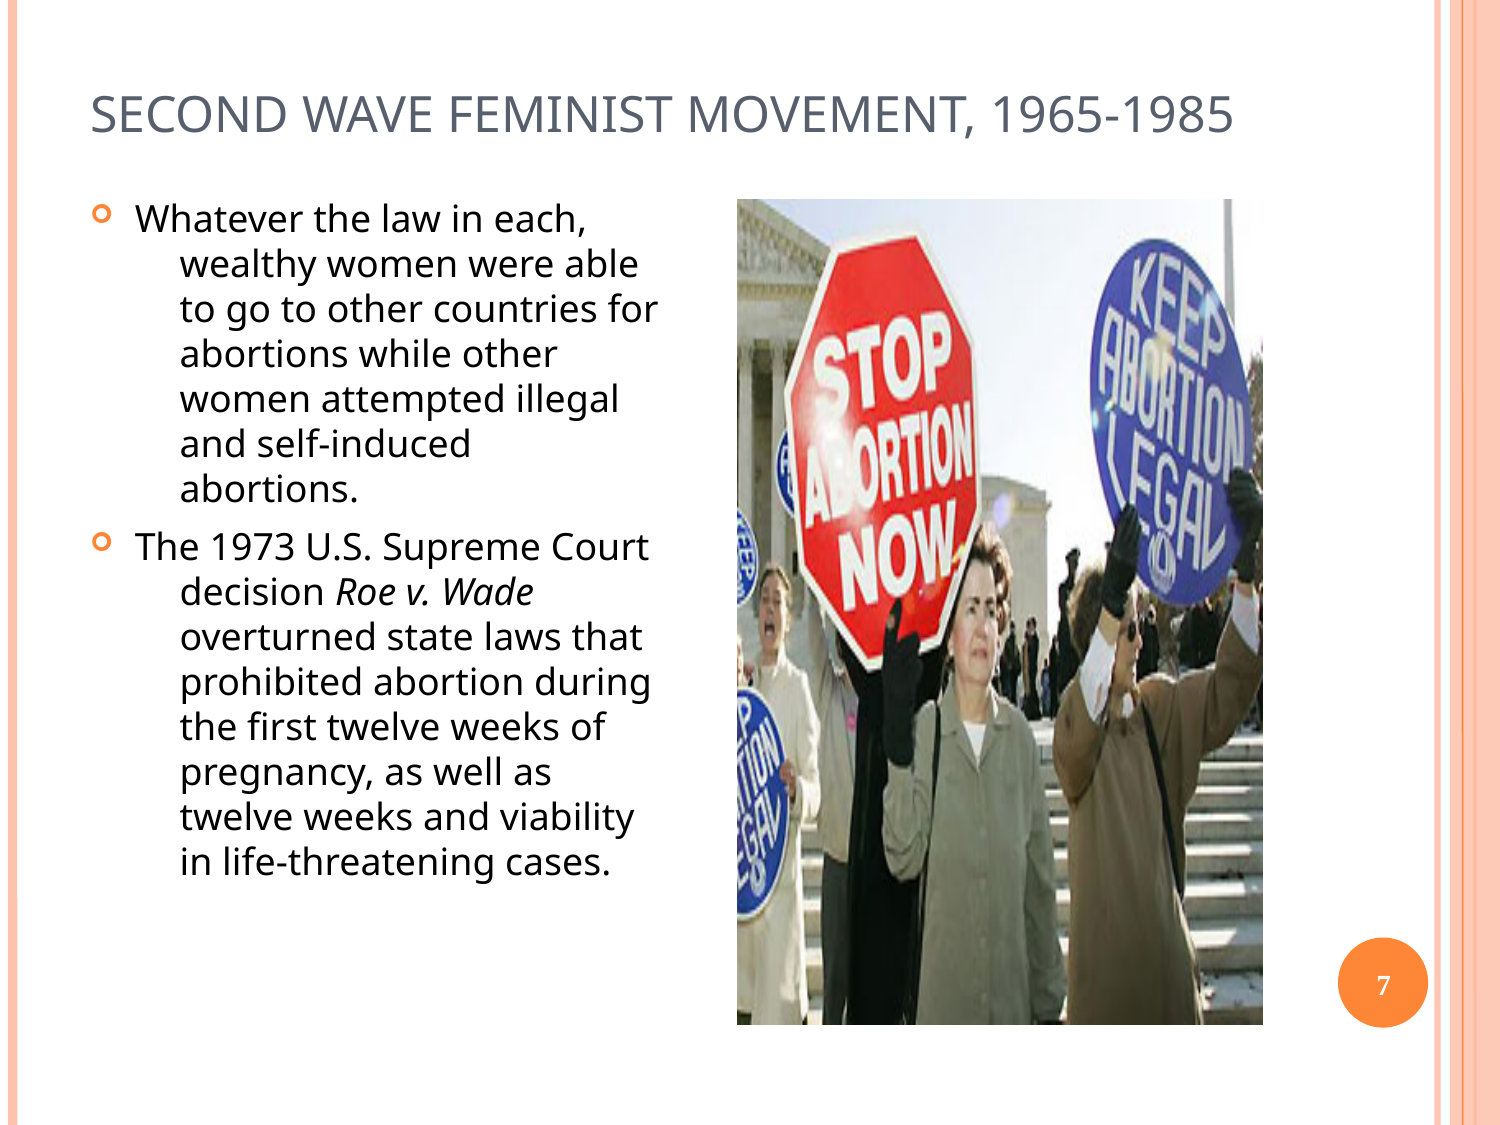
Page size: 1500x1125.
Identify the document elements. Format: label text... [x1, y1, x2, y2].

text_box [1333, 940, 1434, 1027]
title Second Wave Feminist Movement, 1965-1985 [75, 45, 1300, 150]
list Whatever the law in each, wealthy women were able to go to other countries for abortions while other women attempted illegal and self-induced abortions. The 1973 U.S. Supreme Court decision Roe v. Wade overturned state laws that prohibited abortion during the first twelve weeks of pregnancy, as well as twelve weeks and viability in life-threatening cases. [75, 187, 676, 1013]
picture [737, 200, 1263, 1026]
